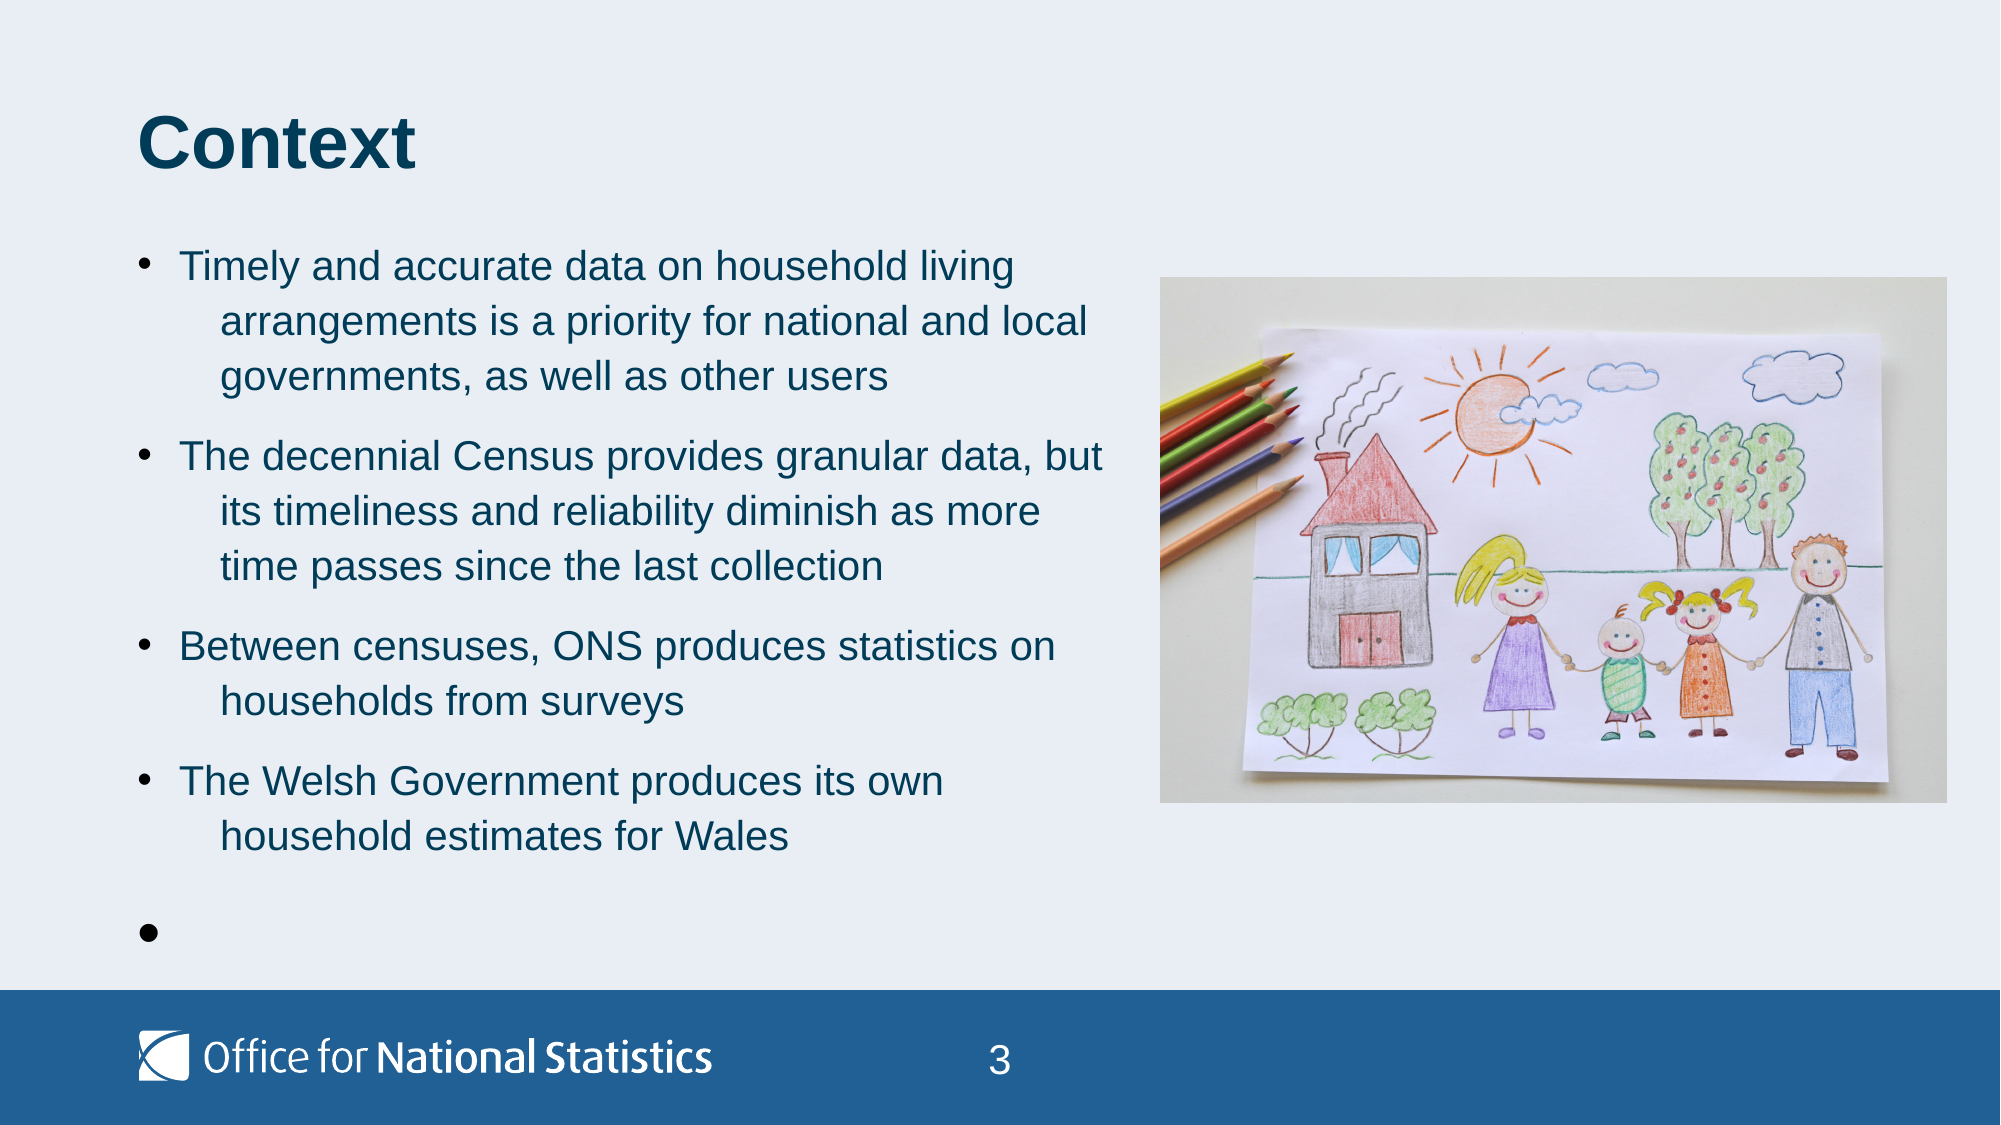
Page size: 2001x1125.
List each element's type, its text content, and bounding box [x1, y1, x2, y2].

list Timely and accurate data on household living arrangements is a priority for national and local governments, as well as other users The decennial Census provides granular data, but its timeliness and reliability diminish as more time passes since the last collection Between censuses, ONS produces statistics on households from surveys The Welsh Government produces its own household estimates for Wales [137, 233, 1119, 972]
title Context [137, 99, 1863, 198]
text_box 3 [764, 1025, 1236, 1086]
picture [1160, 277, 1947, 804]
